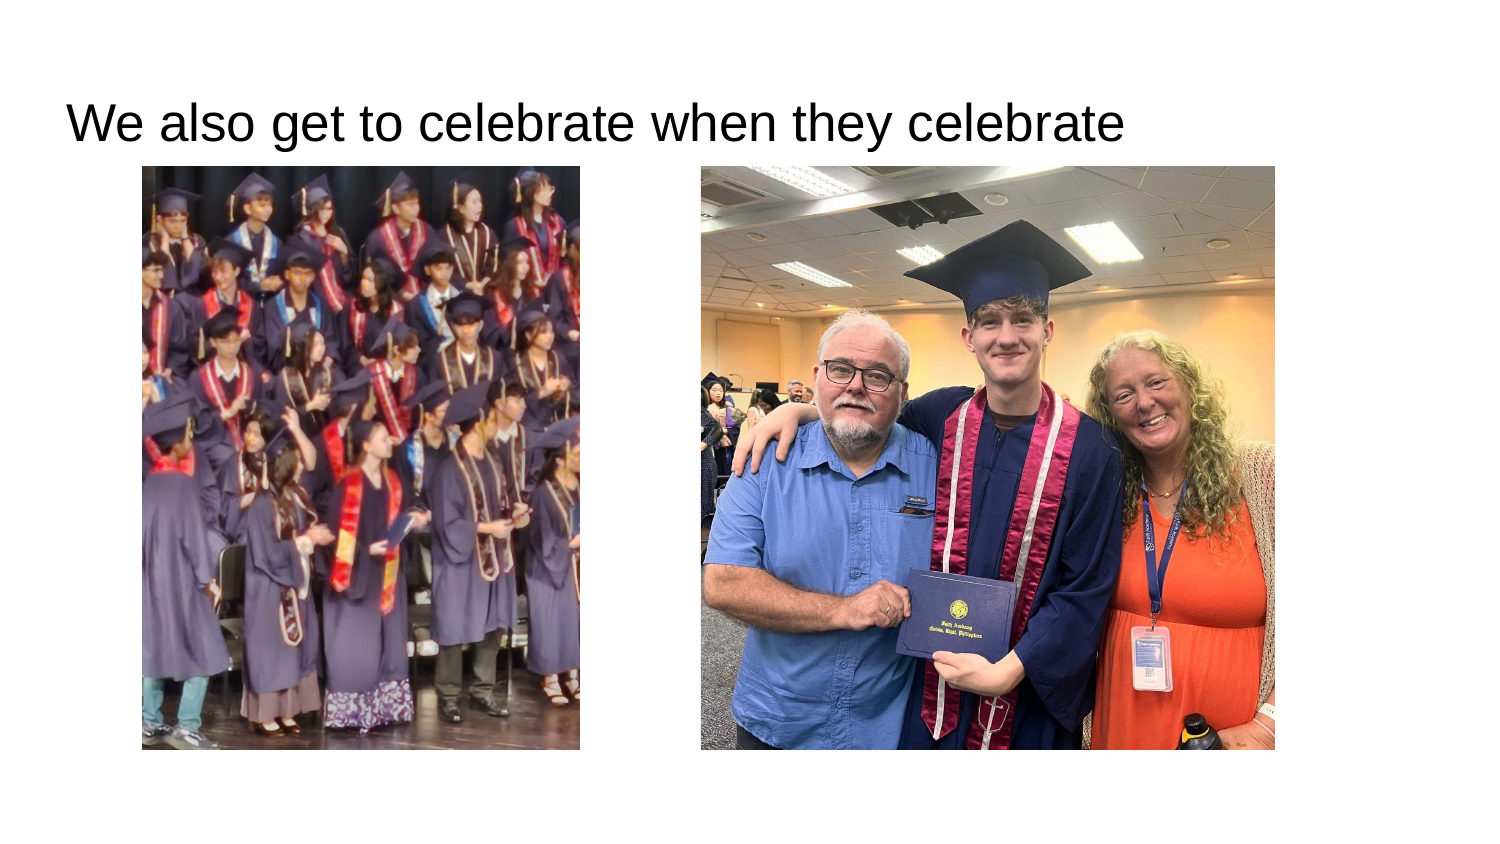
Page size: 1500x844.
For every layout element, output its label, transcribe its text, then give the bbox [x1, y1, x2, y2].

picture [700, 166, 1276, 750]
picture [142, 166, 580, 750]
title We also get to celebrate when they celebrate [51, 72, 1449, 167]
